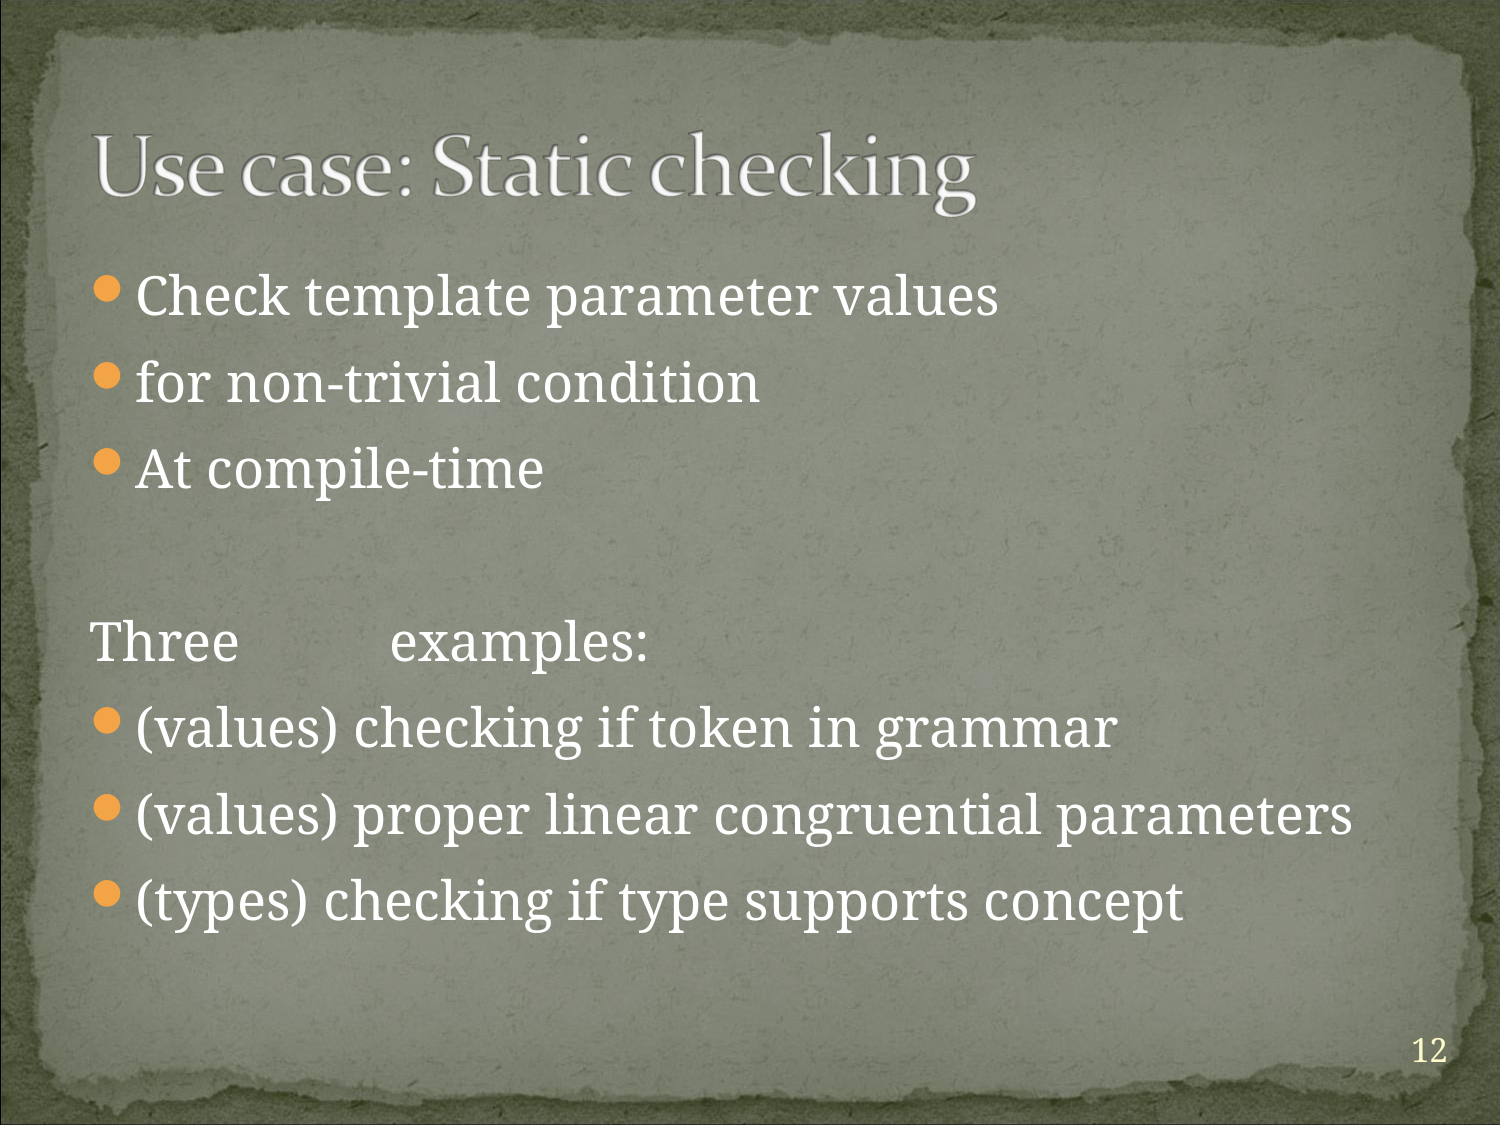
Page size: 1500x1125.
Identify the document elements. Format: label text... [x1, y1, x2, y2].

text_box 31 [1379, 1014, 1480, 1090]
list Check template parameter values for non-trivial condition At compile-time Three examples: (values) checking if token in grammar (values) proper linear congruential parameters (types) checking if type supports concept [75, 249, 1426, 1028]
text_box [35, 23, 1427, 227]
picture [0, 0, 1500, 1125]
